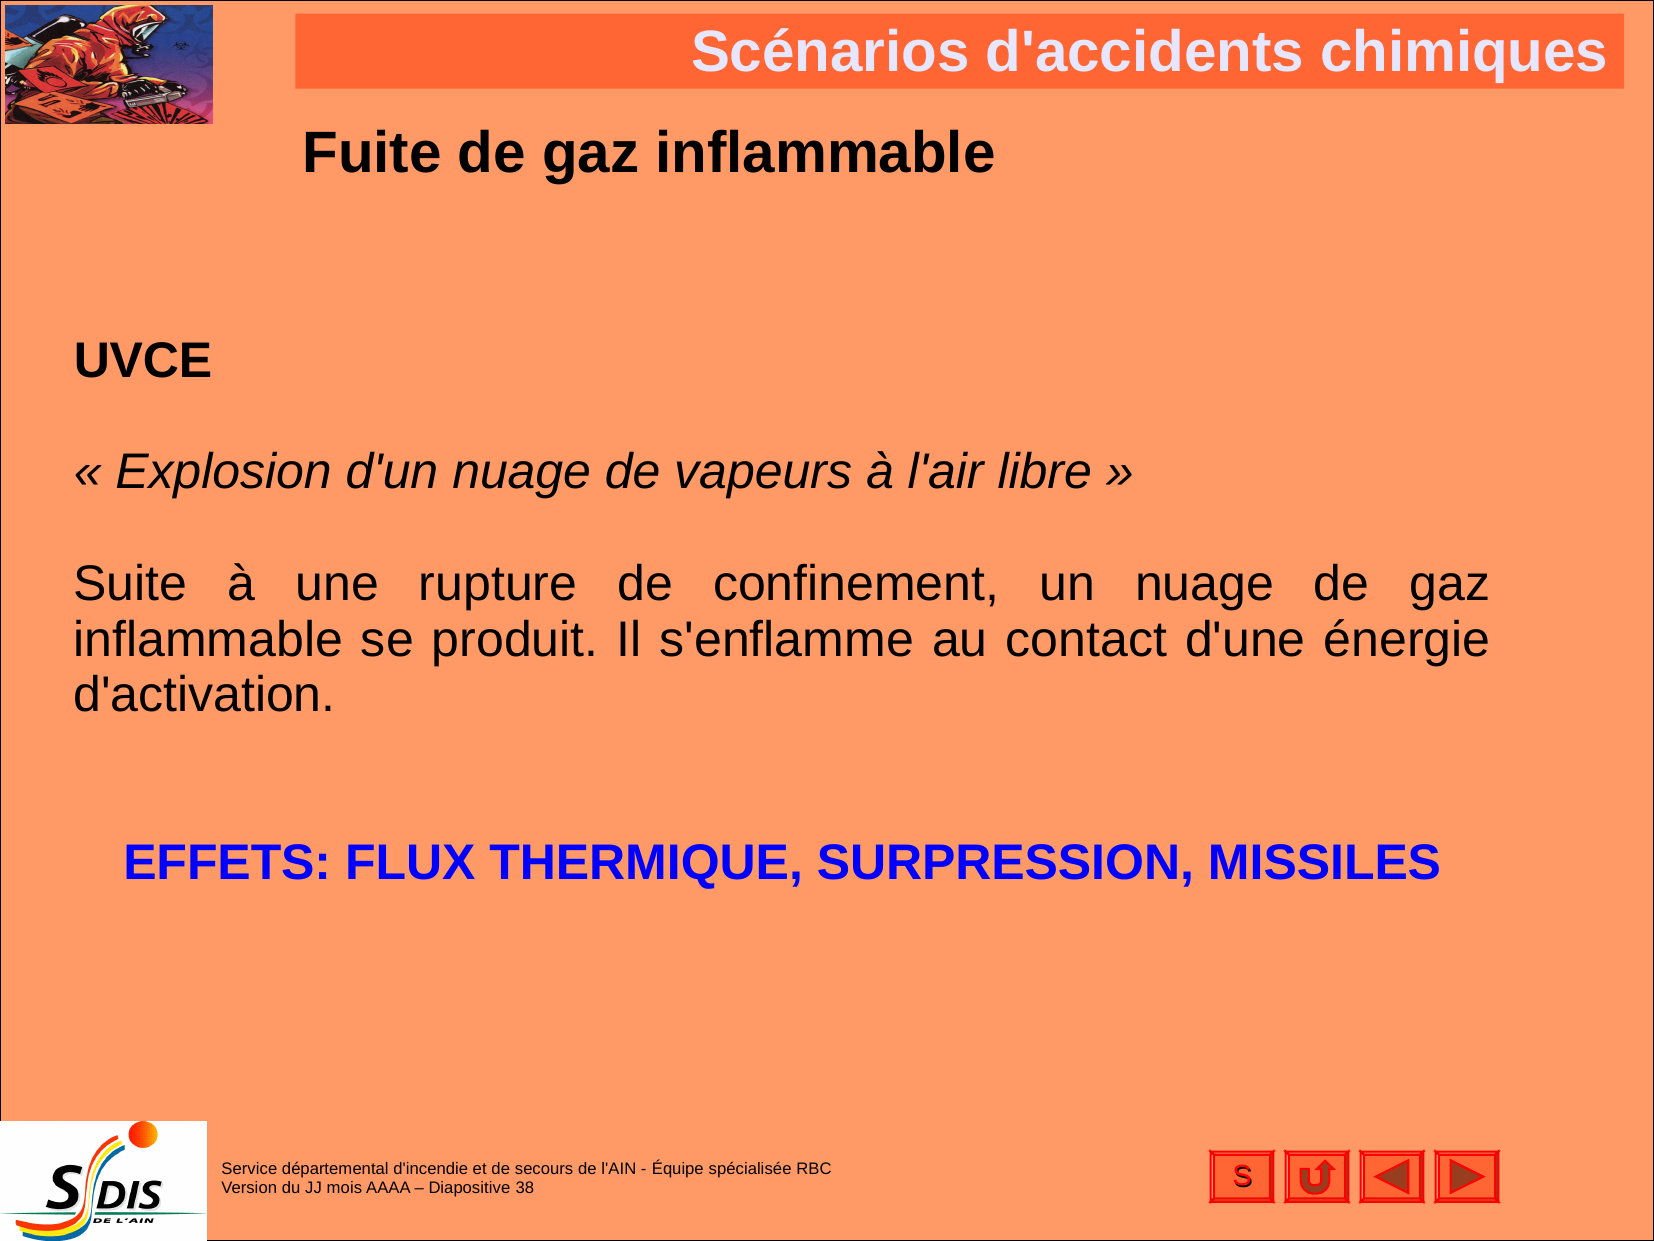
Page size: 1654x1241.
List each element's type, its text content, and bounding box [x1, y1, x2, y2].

text_box UVCE « Explosion d'un nuage de vapeurs à l'air libre » Suite à une rupture de confinement, un nuage de gaz inflammable se produit. Il s'enflamme au contact d'une énergie d'activation. EFFETS: FLUX THERMIQUE, SURPRESSION, MISSILES [59, 324, 1506, 1011]
text_box Fuite de gaz inflammable [287, 112, 1012, 193]
picture [5, 5, 213, 124]
text_box Scénarios d'accidents chimiques [295, 13, 1625, 89]
picture [0, 1121, 207, 1241]
